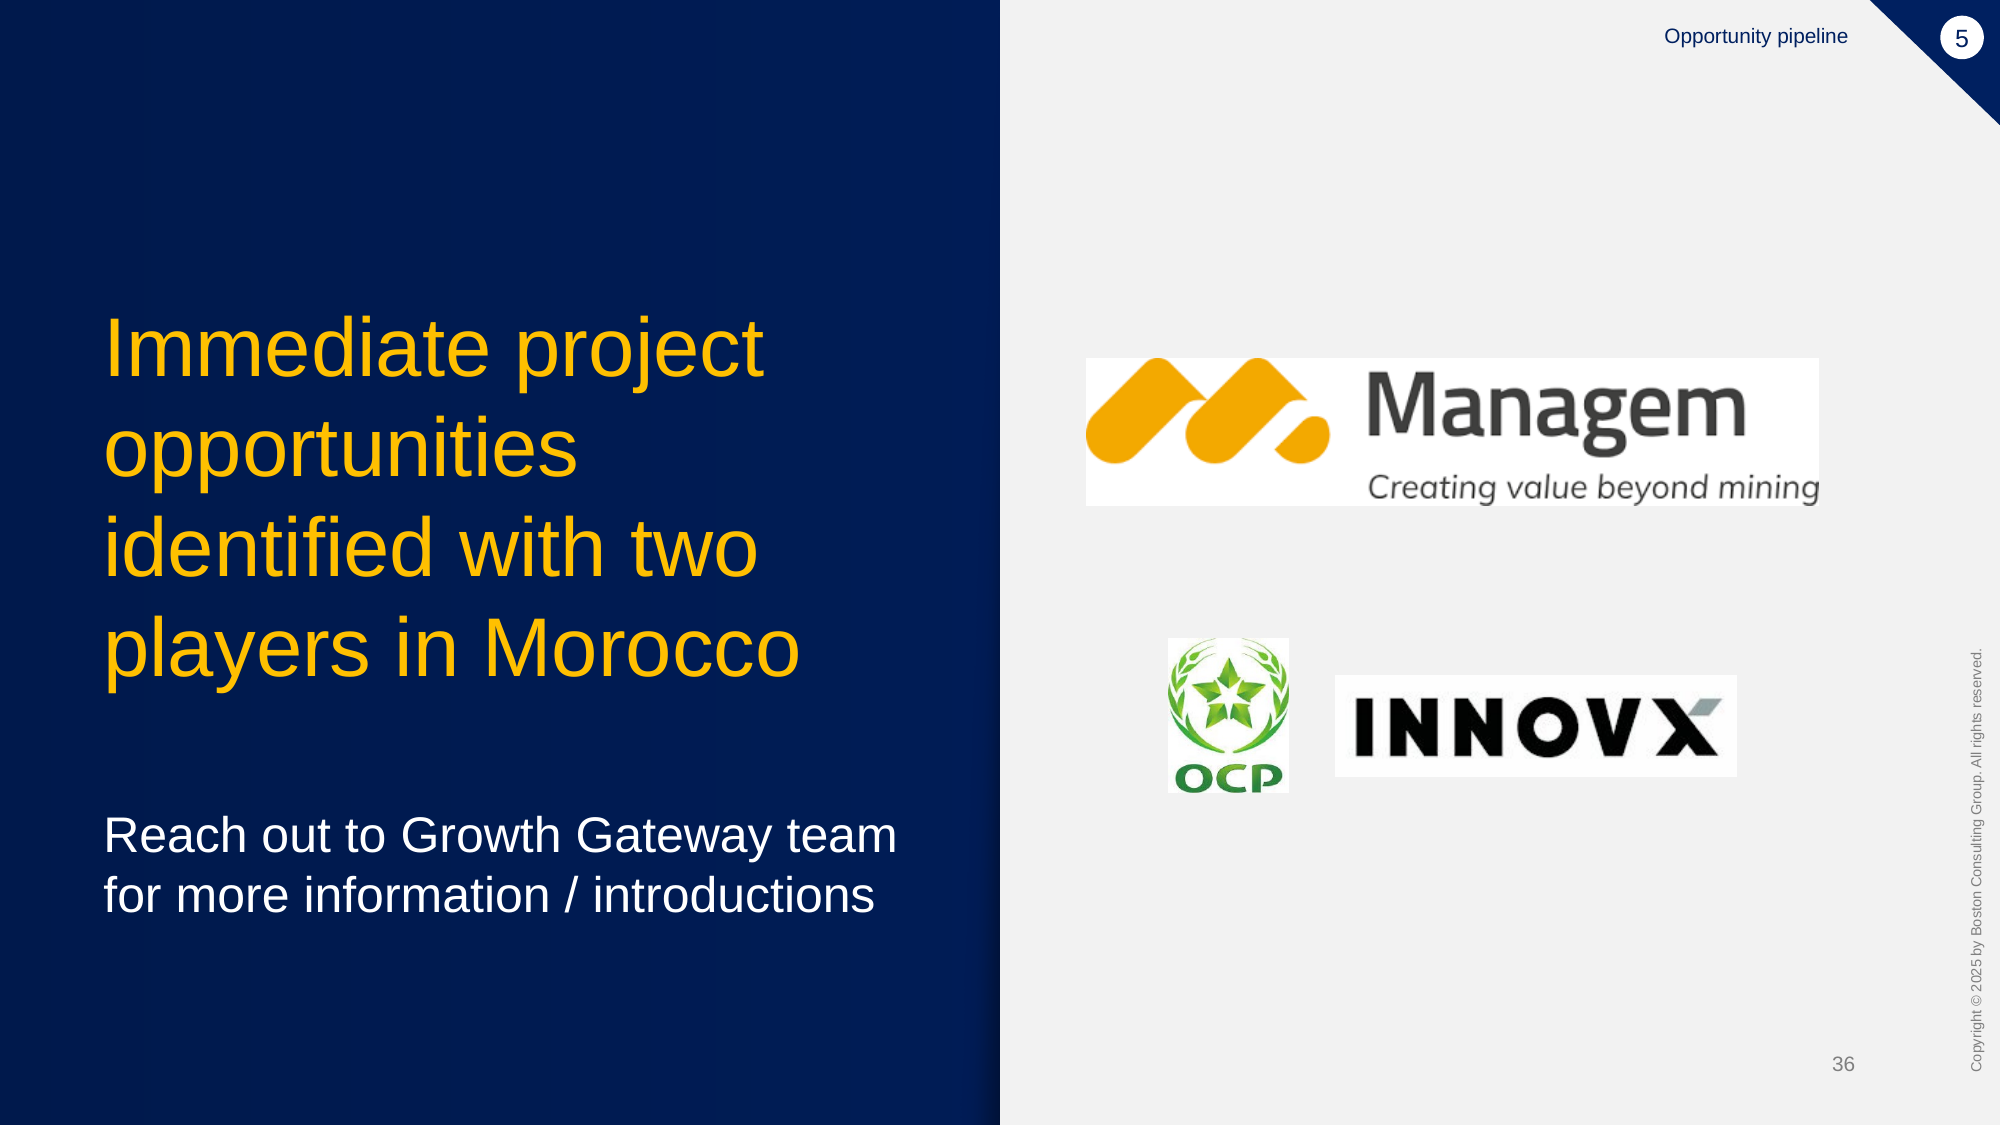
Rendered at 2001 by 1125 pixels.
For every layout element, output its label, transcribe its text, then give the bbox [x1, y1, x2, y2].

text_box 5 [1940, 15, 1984, 60]
text_box [1869, 0, 2000, 126]
picture [1086, 358, 1819, 506]
text_box Opportunity pipeline [1664, 14, 1881, 56]
picture [1335, 675, 1737, 777]
picture [1168, 638, 1289, 793]
title Immediate project opportunities identified with two players in Morocco Reach out to Growth Gateway team for more information / introductions [103, 292, 970, 833]
